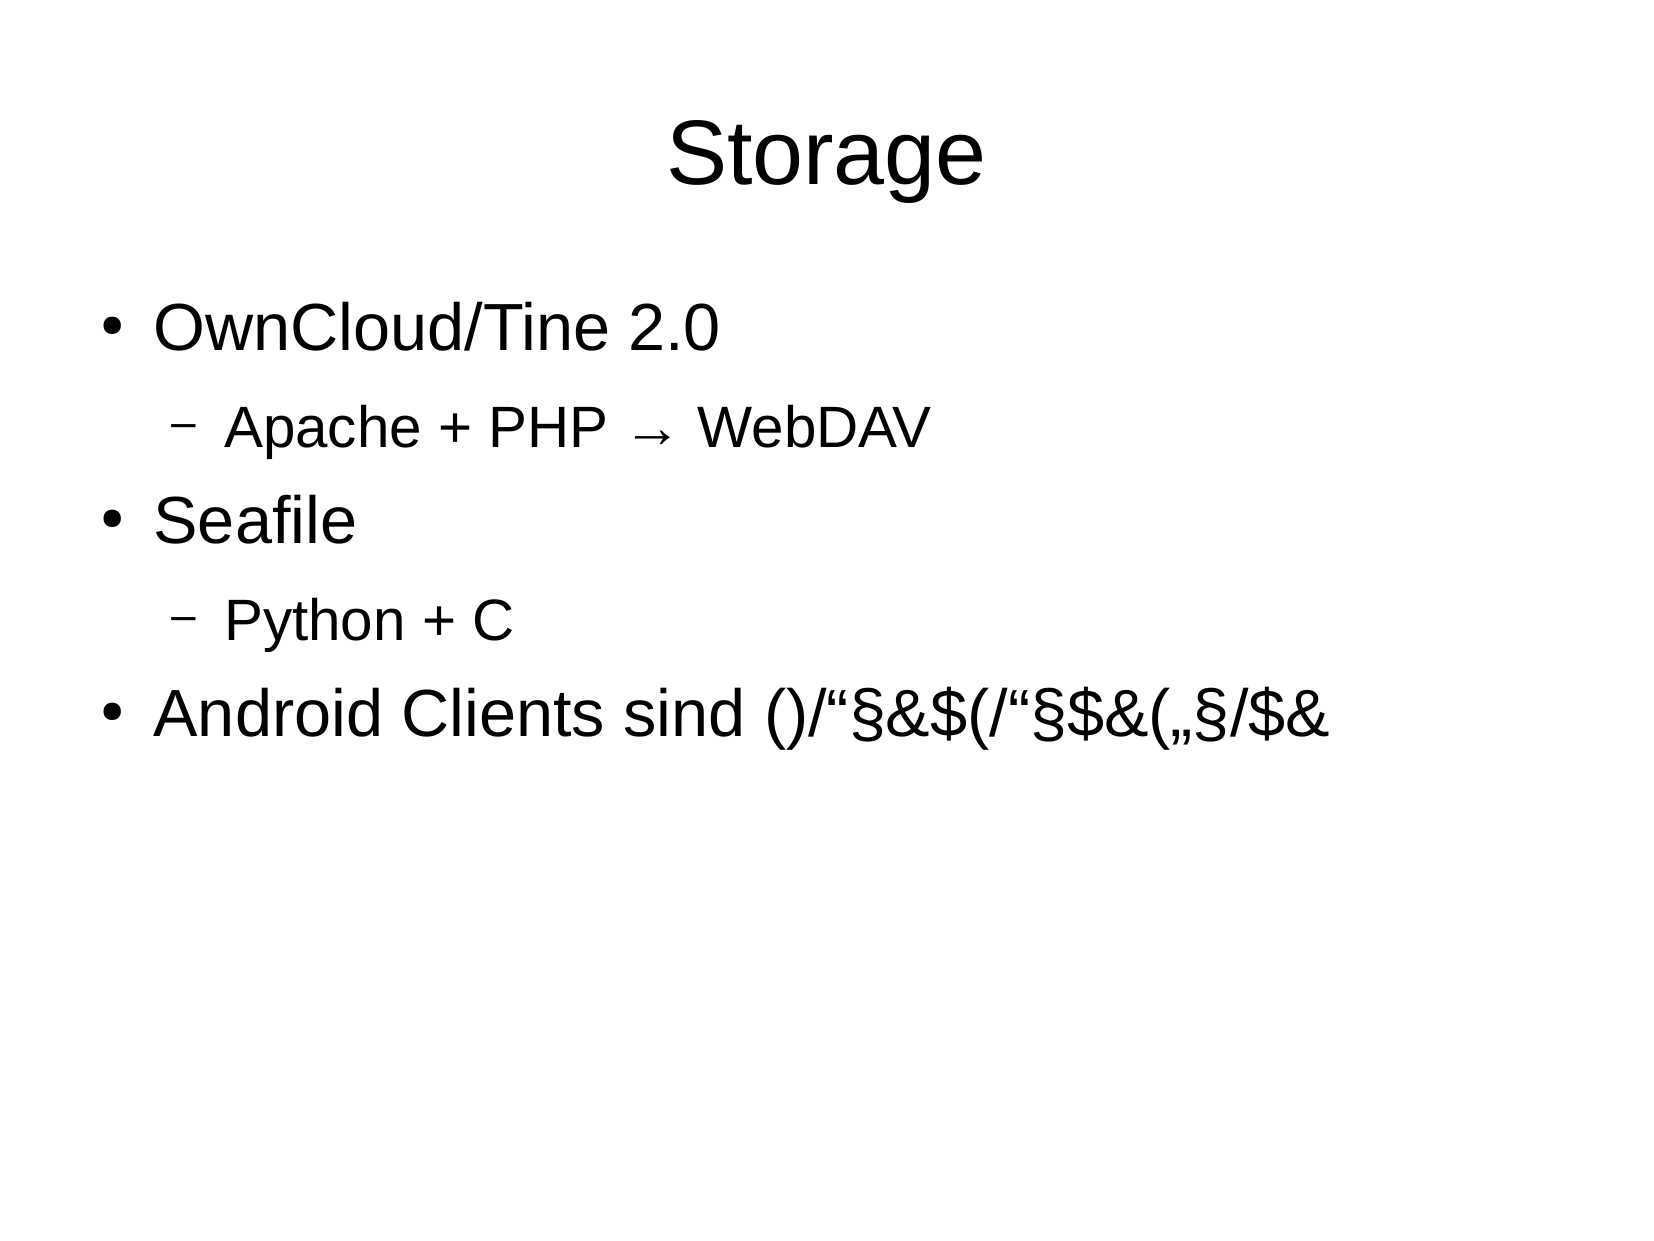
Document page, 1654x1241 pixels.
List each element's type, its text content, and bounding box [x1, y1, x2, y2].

title Storage [82, 49, 1571, 257]
list OwnCloud/Tine 2.0 Apache + PHP → WebDAV Seafile Python + C Android Clients sind ()/“§&$(/“§$&(„§/$& [82, 290, 1538, 1010]
